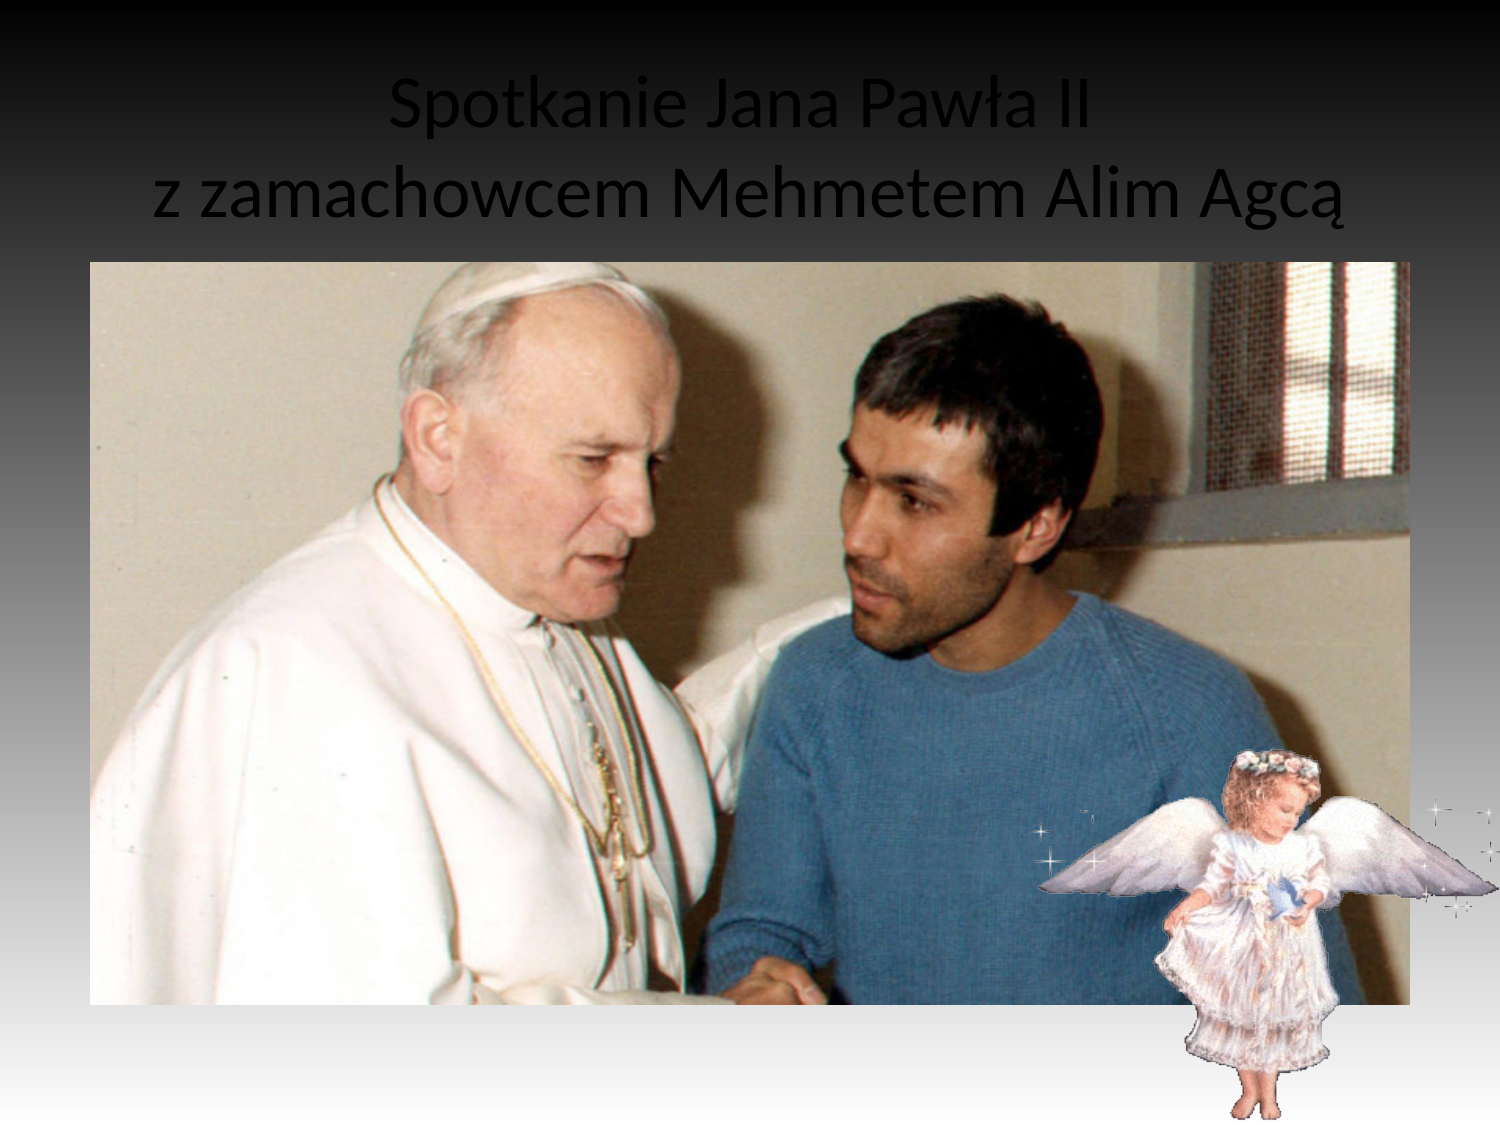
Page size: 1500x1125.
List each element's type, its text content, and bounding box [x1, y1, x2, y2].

picture [90, 262, 1500, 1125]
title Spotkanie Jana Pawła II z zamachowcem Mehmetem Alim Agcą [75, 45, 1425, 233]
